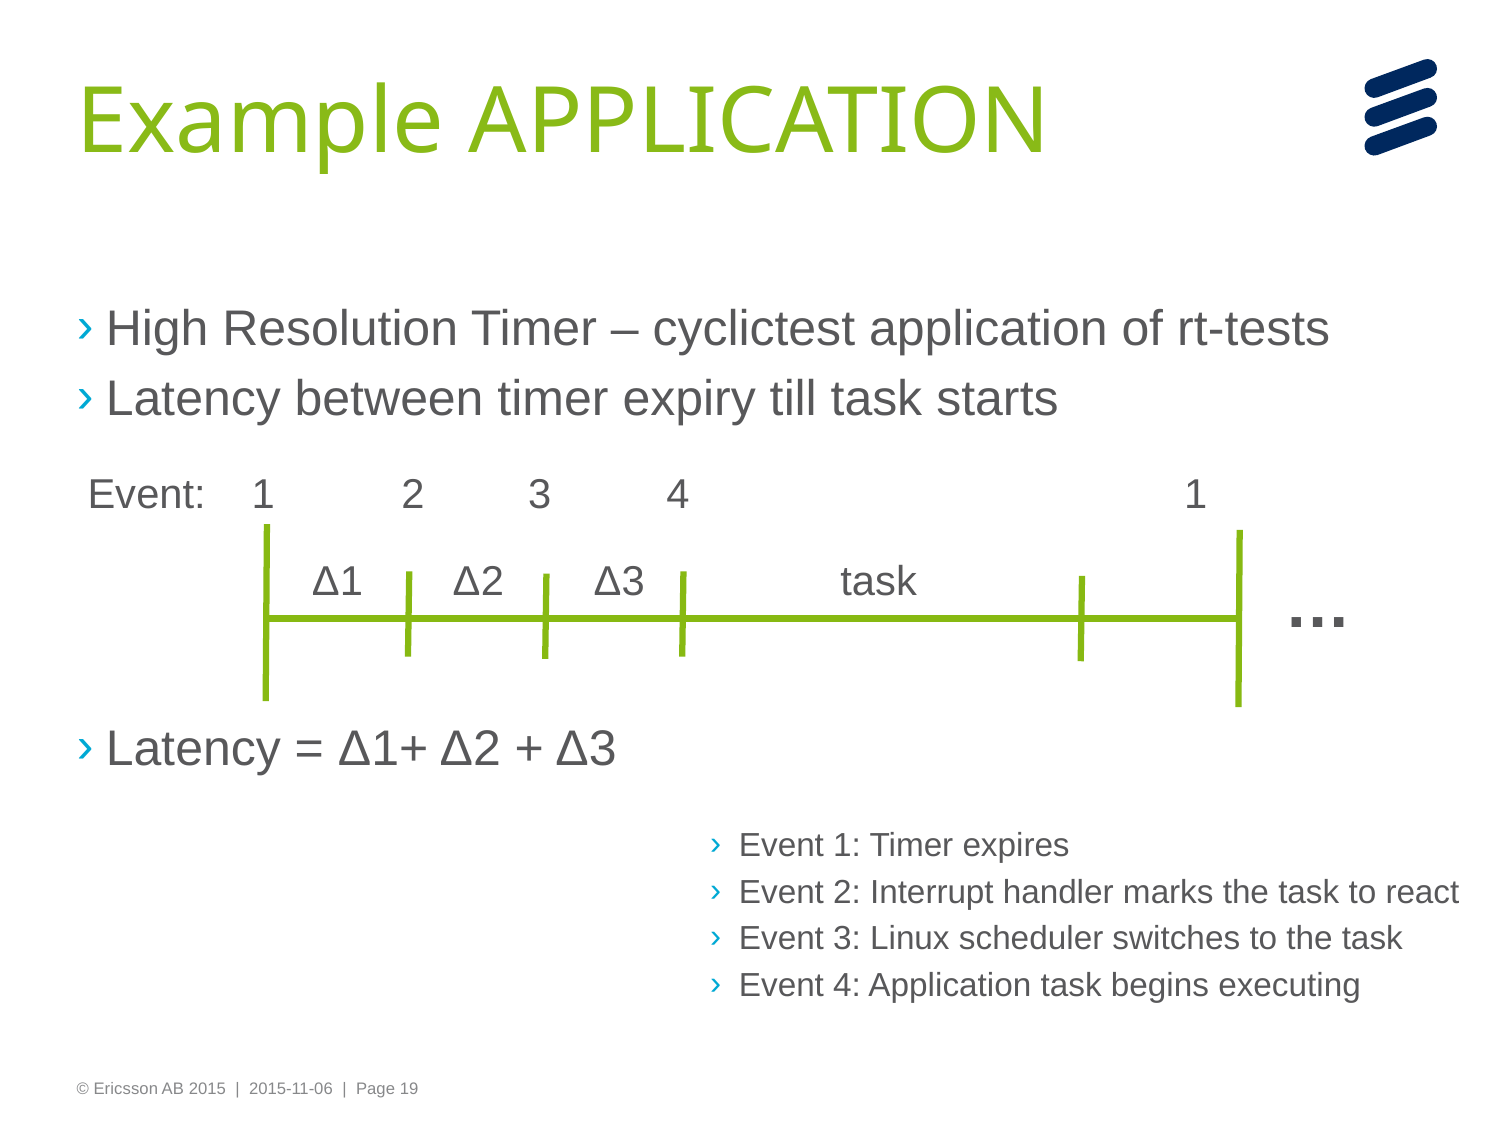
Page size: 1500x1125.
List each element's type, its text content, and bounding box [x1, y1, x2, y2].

title Example APPLICATION [64, 39, 1294, 218]
list High Resolution Timer – cyclictest application of rt-tests Latency between timer expiry till task starts Latency = Δ1+ Δ2 + Δ3 [65, 295, 1436, 928]
text_box Event 1: Timer expires Event 2: Interrupt handler marks the task to react Event 3: Linux scheduler switches to the task Event 4: Application task begins executing [695, 815, 1500, 1011]
text_box … [1269, 553, 1341, 649]
text_box Δ1 Δ2 Δ3 task [90, 546, 1390, 611]
text_box Event: 1 2 3 4 1 [72, 459, 1302, 524]
